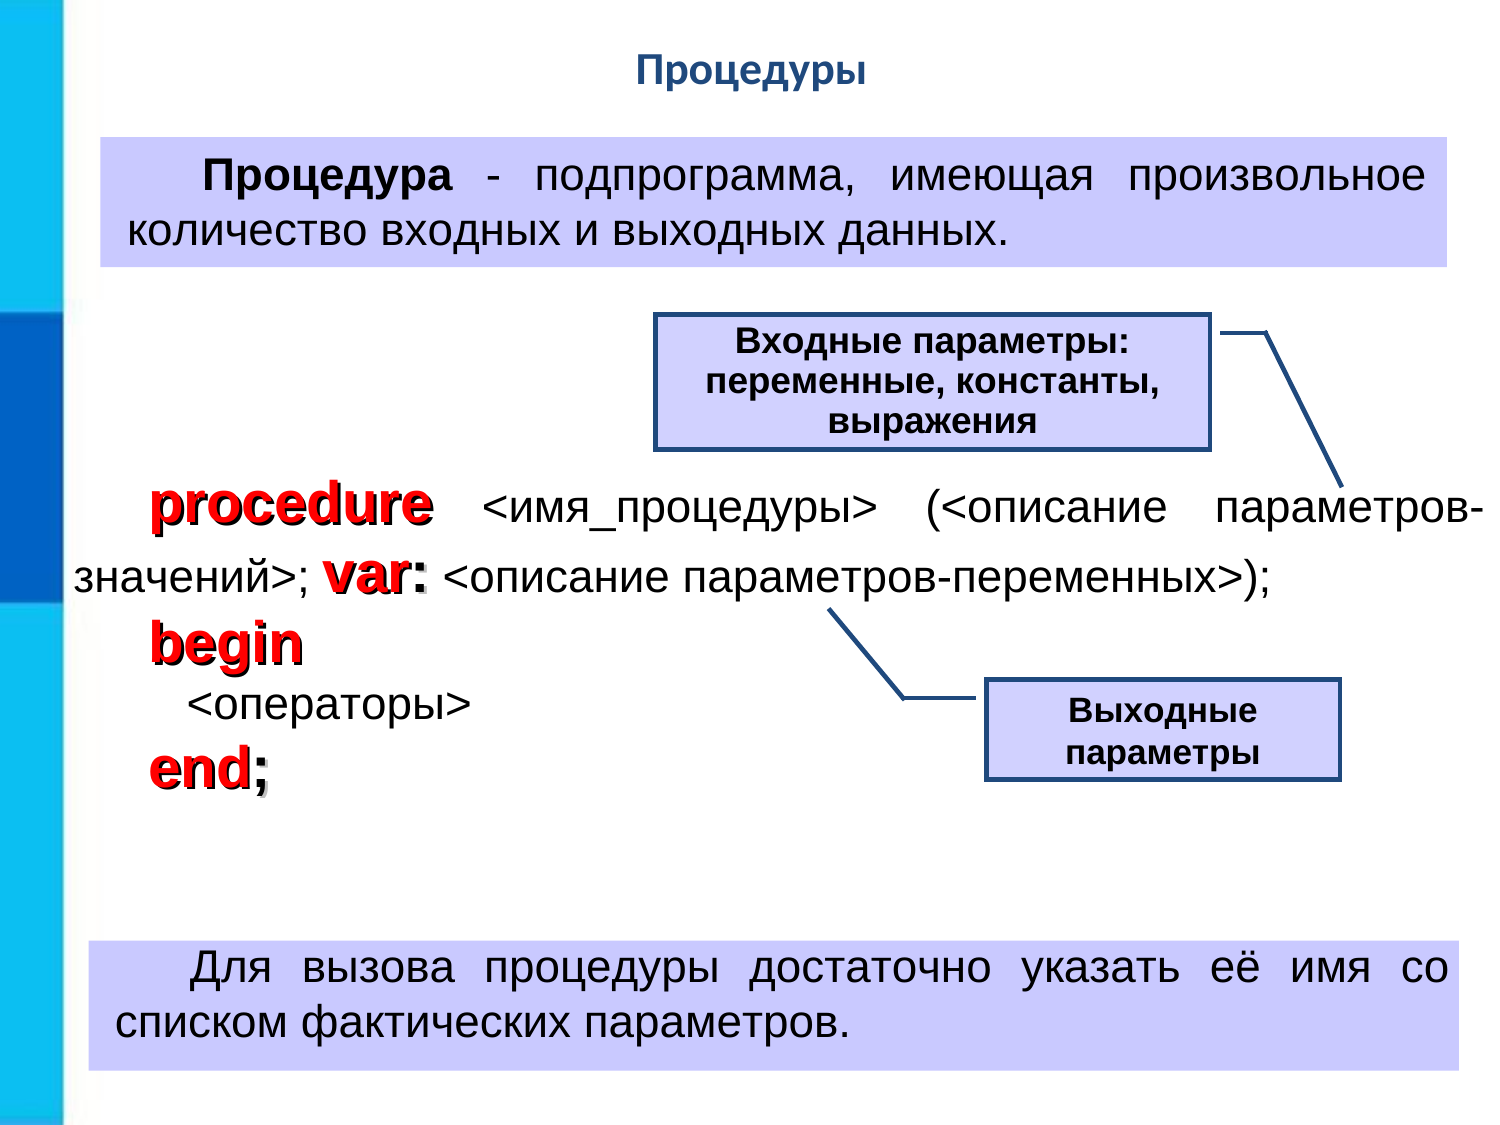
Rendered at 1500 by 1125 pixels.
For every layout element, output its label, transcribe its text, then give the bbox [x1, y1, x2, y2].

text_box procedure <имя_процедуры> (<описание параметров-значений>; var: <описание параметров-переменных>); begin <операторы> end; [58, 456, 1500, 807]
text_box [88, 940, 1459, 1071]
picture [0, 807, 1500, 1125]
text_box [100, 137, 1447, 268]
picture [0, 0, 1500, 609]
text_box Выходные параметры [986, 680, 1340, 780]
text_box Для вызова процедуры достаточно указать её имя со списком фактических параметров. [100, 928, 1466, 1055]
text_box Входные параметры: переменные, константы, выражения [655, 314, 1210, 450]
text_box Процедура - подпрограмма, имеющая произвольное количество входных и выходных данных. [112, 137, 1442, 263]
text_box Процедуры [88, 30, 1425, 102]
